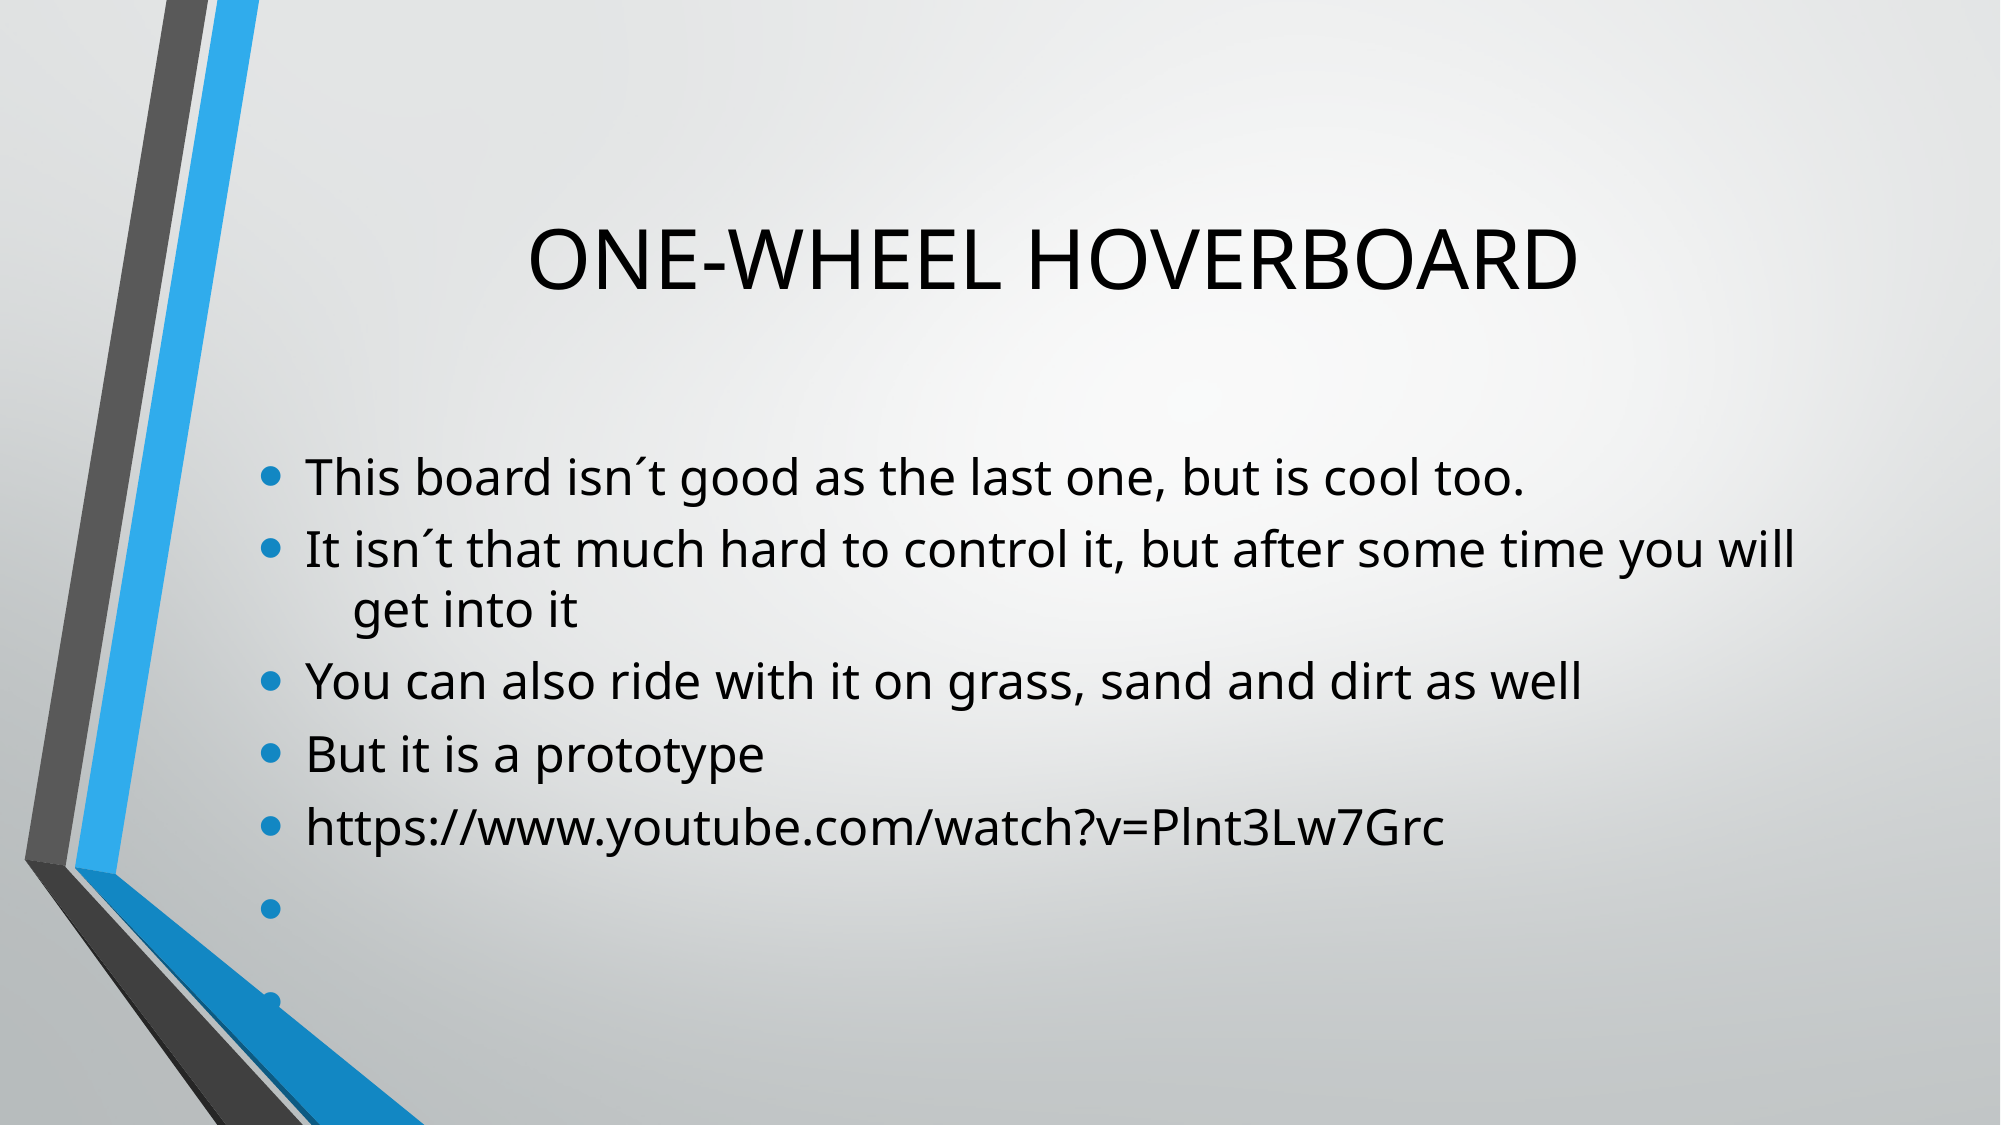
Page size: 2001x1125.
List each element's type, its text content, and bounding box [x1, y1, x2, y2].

list This board isn´t good as the last one, but is cool too. It isn´t that much hard to control it, but after some time you will get into it You can also ride with it on grass, sand and dirt as well But it is a prototype https://www.youtube.com/watch?v=Plnt3Lw7Grc [243, 437, 1887, 950]
title ONE-WHEEL HOVERBOARD [243, 112, 1887, 400]
